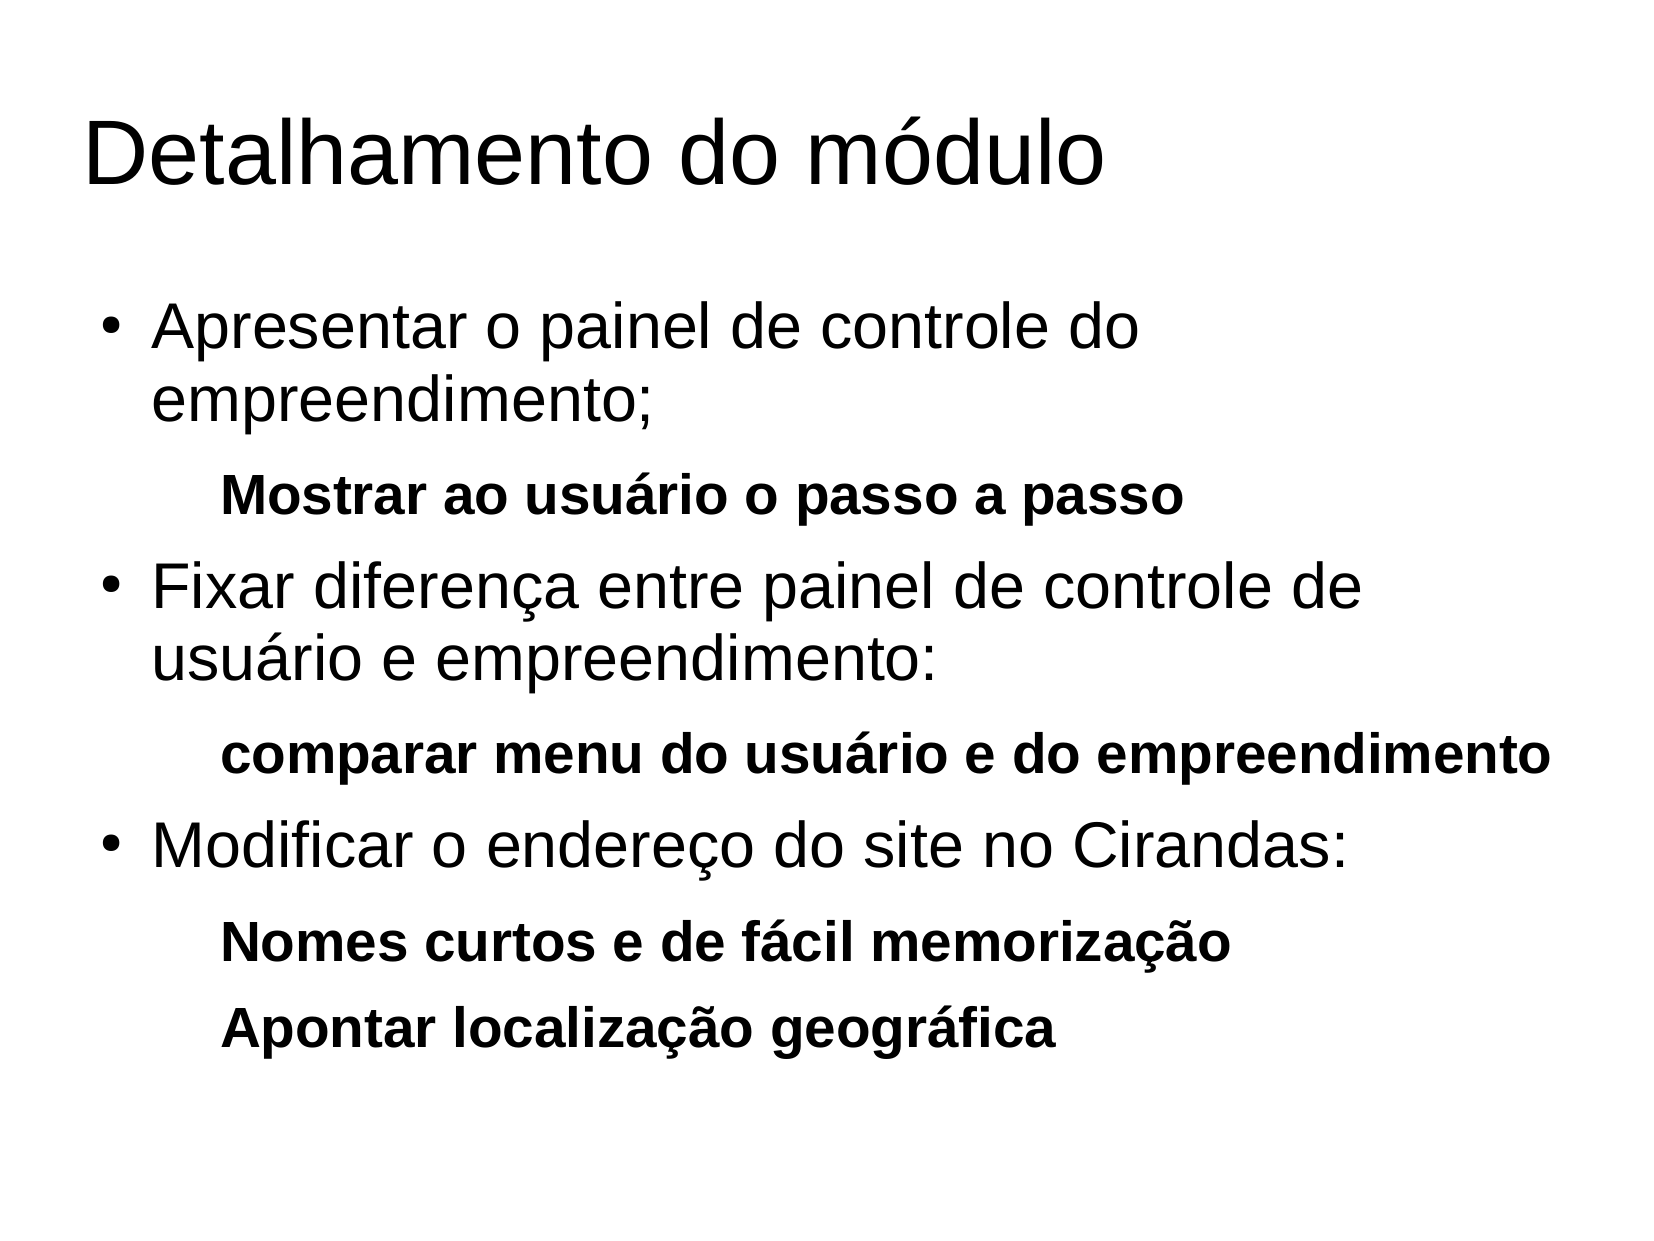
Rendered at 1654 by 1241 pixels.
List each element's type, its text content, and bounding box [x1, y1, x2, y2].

title Detalhamento do módulo [82, 49, 1571, 257]
list Apresentar o painel de controle do empreendimento; Mostrar ao usuário o passo a passo Fixar diferença entre painel de controle de usuário e empreendimento: comparar menu do usuário e do empreendimento Modificar o endereço do site no Cirandas: Nomes curtos e de fácil memorização Apontar localização geográfica [82, 290, 1571, 1109]
